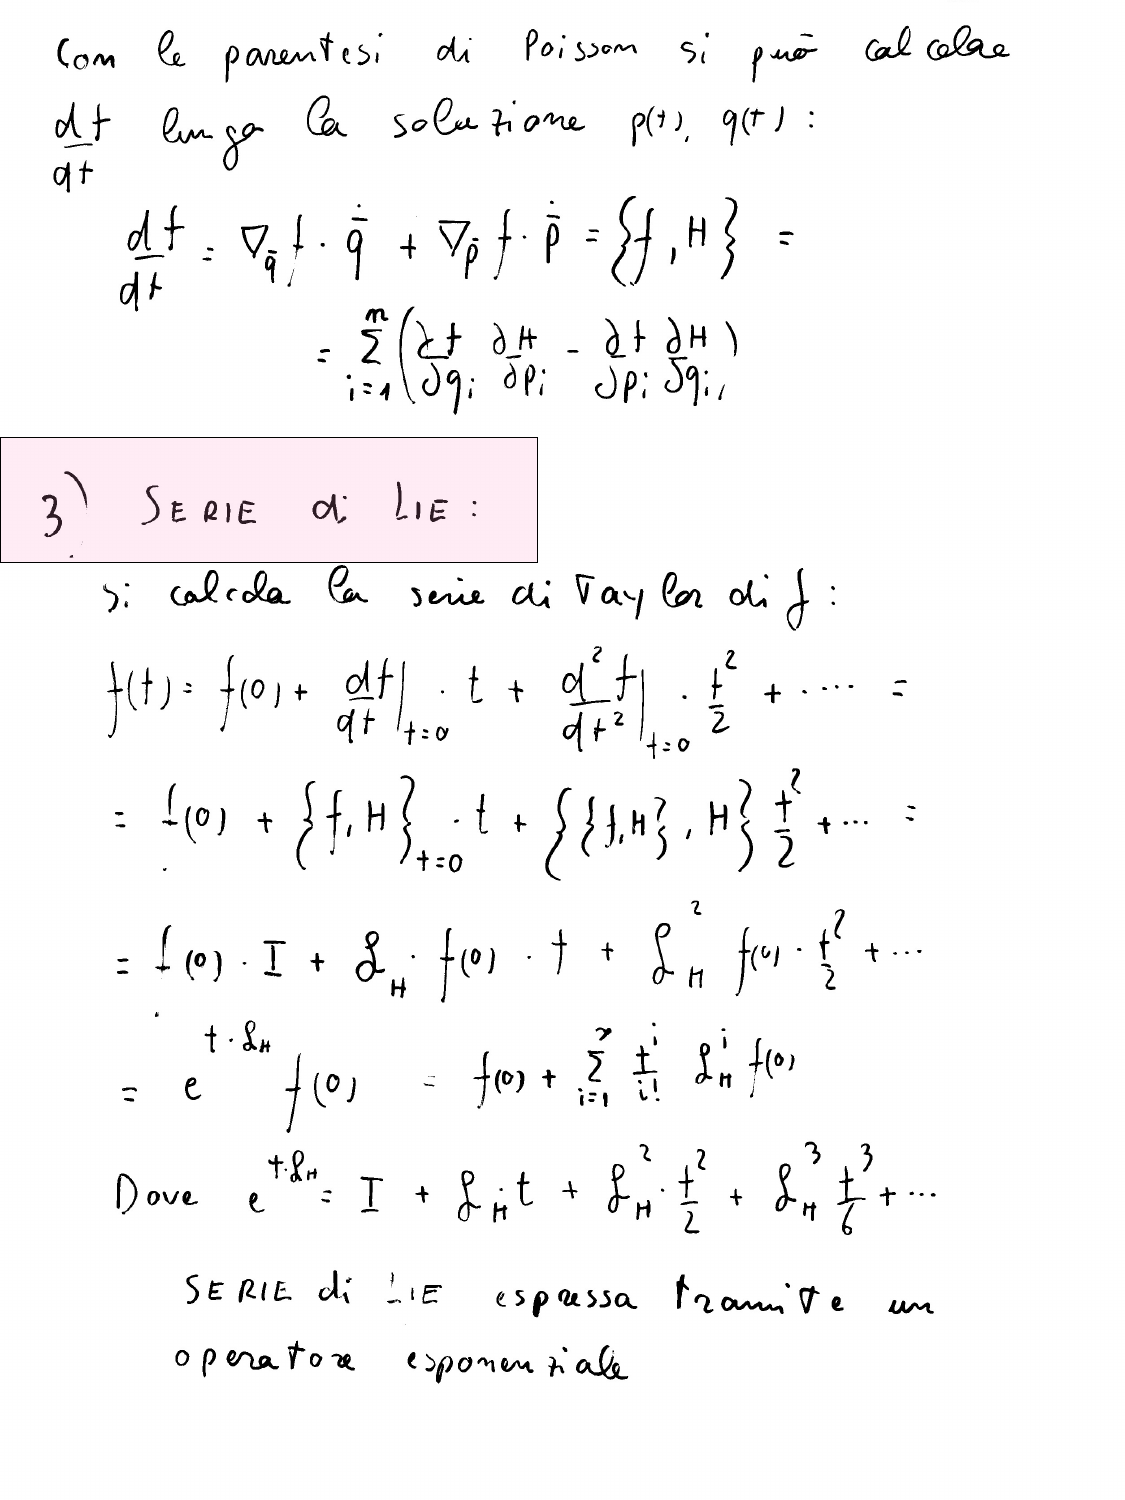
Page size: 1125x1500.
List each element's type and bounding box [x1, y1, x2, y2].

picture [0, 0, 1125, 1500]
text_box [0, 437, 538, 563]
